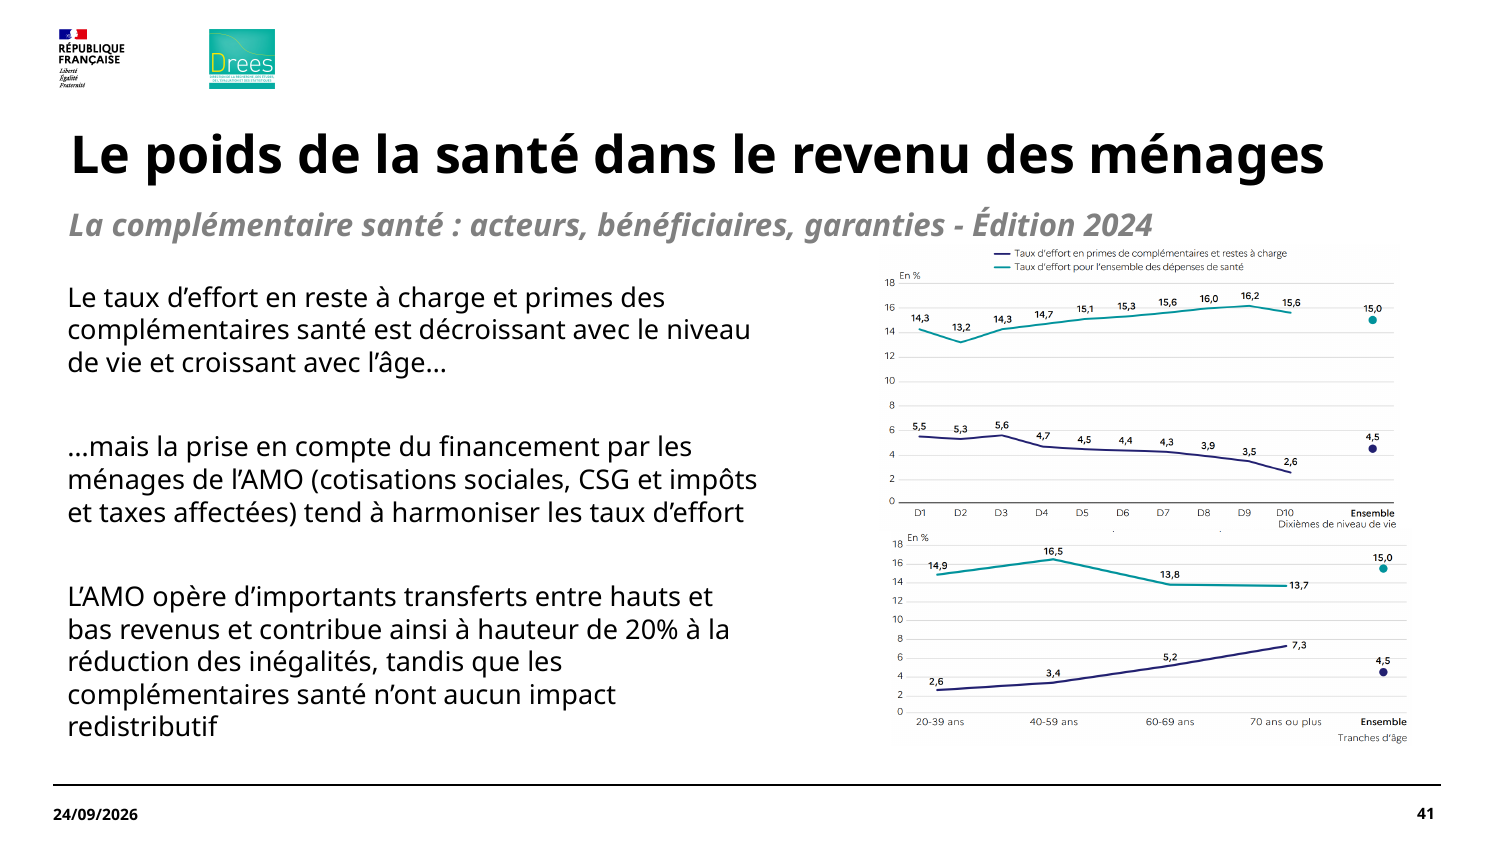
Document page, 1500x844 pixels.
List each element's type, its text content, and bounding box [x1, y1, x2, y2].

slide_number 25/11/2024 [53, 787, 246, 844]
picture [209, 29, 275, 89]
title Le poids de la santé dans le revenu des ménages [53, 112, 1436, 201]
list Le taux d’effort en reste à charge et primes des complémentaires santé est décroissant avec le niveau de vie et croissant avec l’âge… …mais la prise en compte du financement par les ménages de l’AMO (cotisations sociales, CSG et impôts et taxes affectées) tend à harmoniser les taux d’effort L’AMO opère d’importants transferts entre hauts et bas revenus et contribue ainsi à hauteur de 20% à la réduction des inégalités, tandis que les complémentaires santé n’ont aucun impact redistributif [53, 280, 762, 753]
picture [879, 244, 1412, 746]
picture [47, 17, 136, 107]
list La complémentaire santé : acteurs, bénéficiaires, garanties - Édition 2024 [53, 204, 1436, 245]
